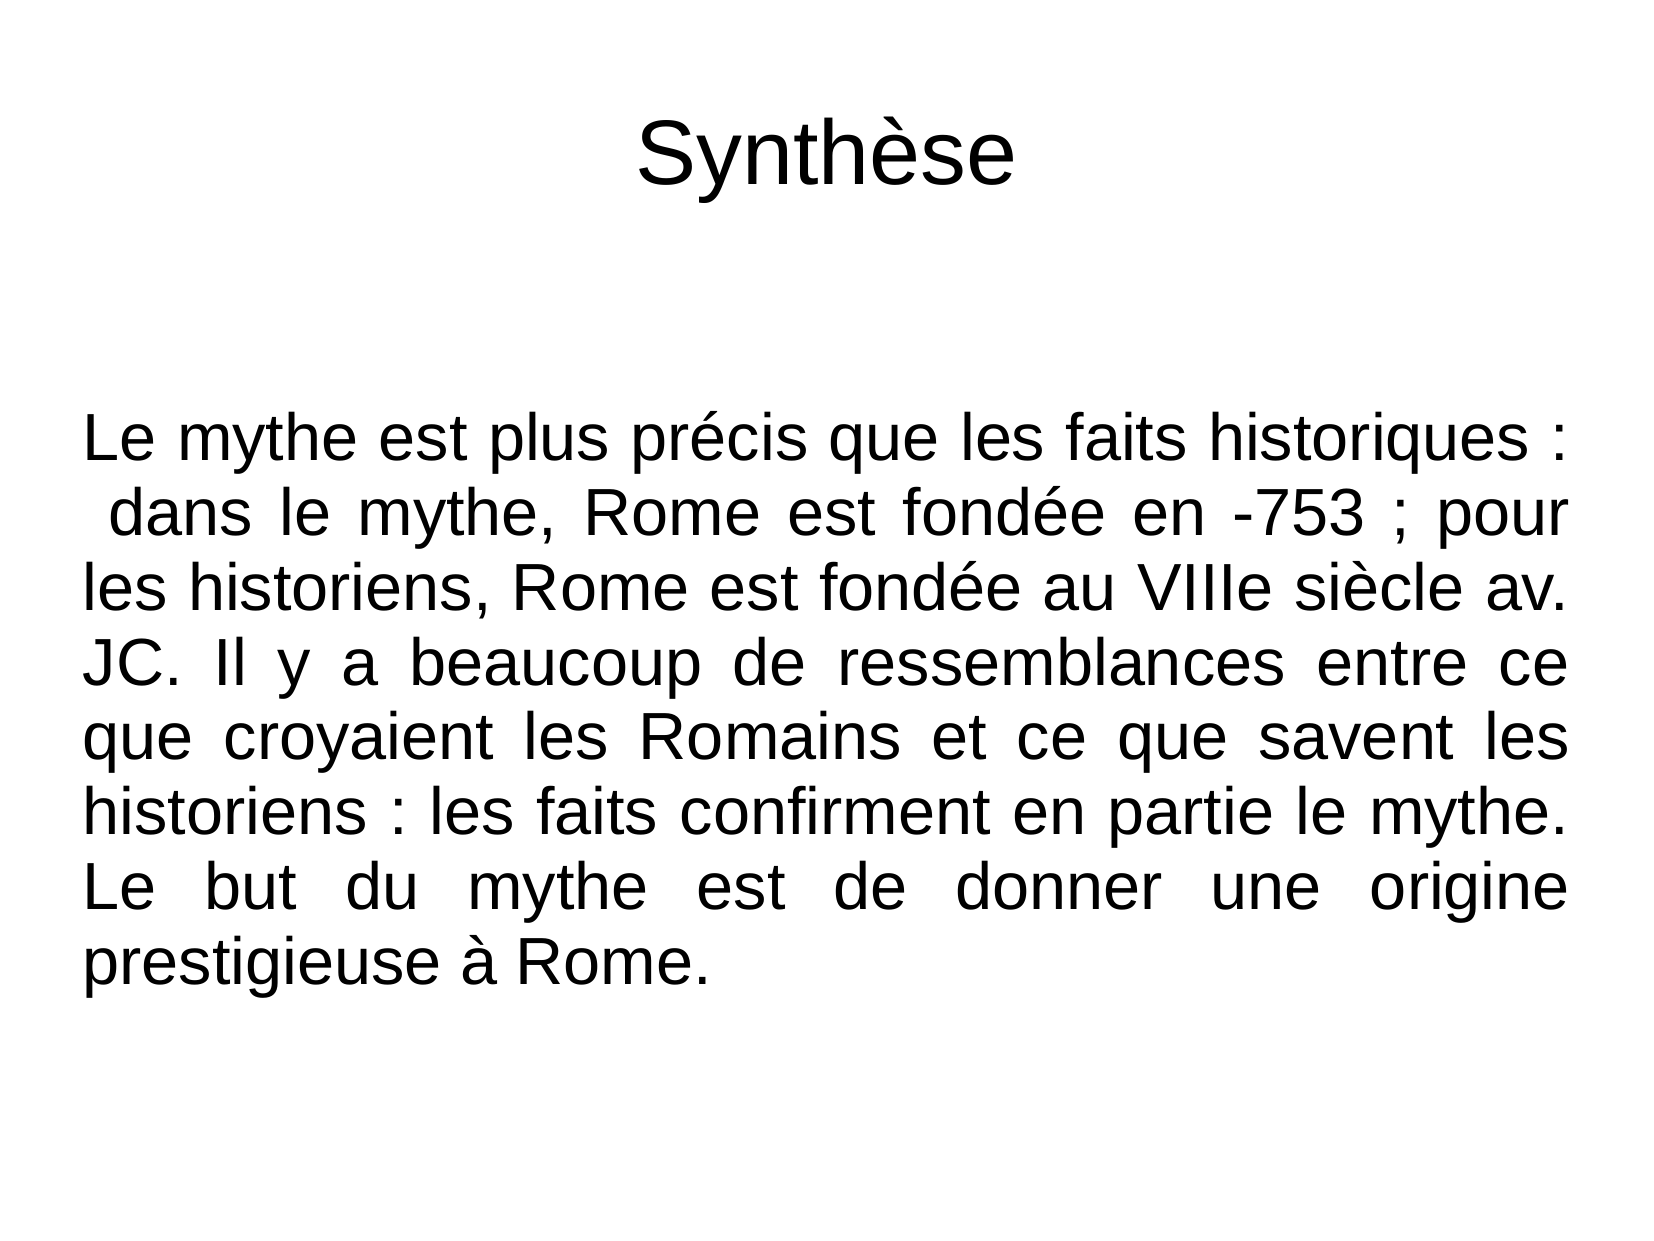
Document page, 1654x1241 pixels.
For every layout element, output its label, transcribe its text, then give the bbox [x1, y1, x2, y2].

subtitle Le mythe est plus précis que les faits historiques : dans le mythe, Rome est fondée en -753 ; pour les historiens, Rome est fondée au VIIIe siècle av. JC. Il y a beaucoup de ressemblances entre ce que croyaient les Romains et ce que savent les historiens : les faits confirment en partie le mythe. Le but du mythe est de donner une origine prestigieuse à Rome. [82, 297, 1571, 1102]
title Synthèse [82, 56, 1571, 250]
